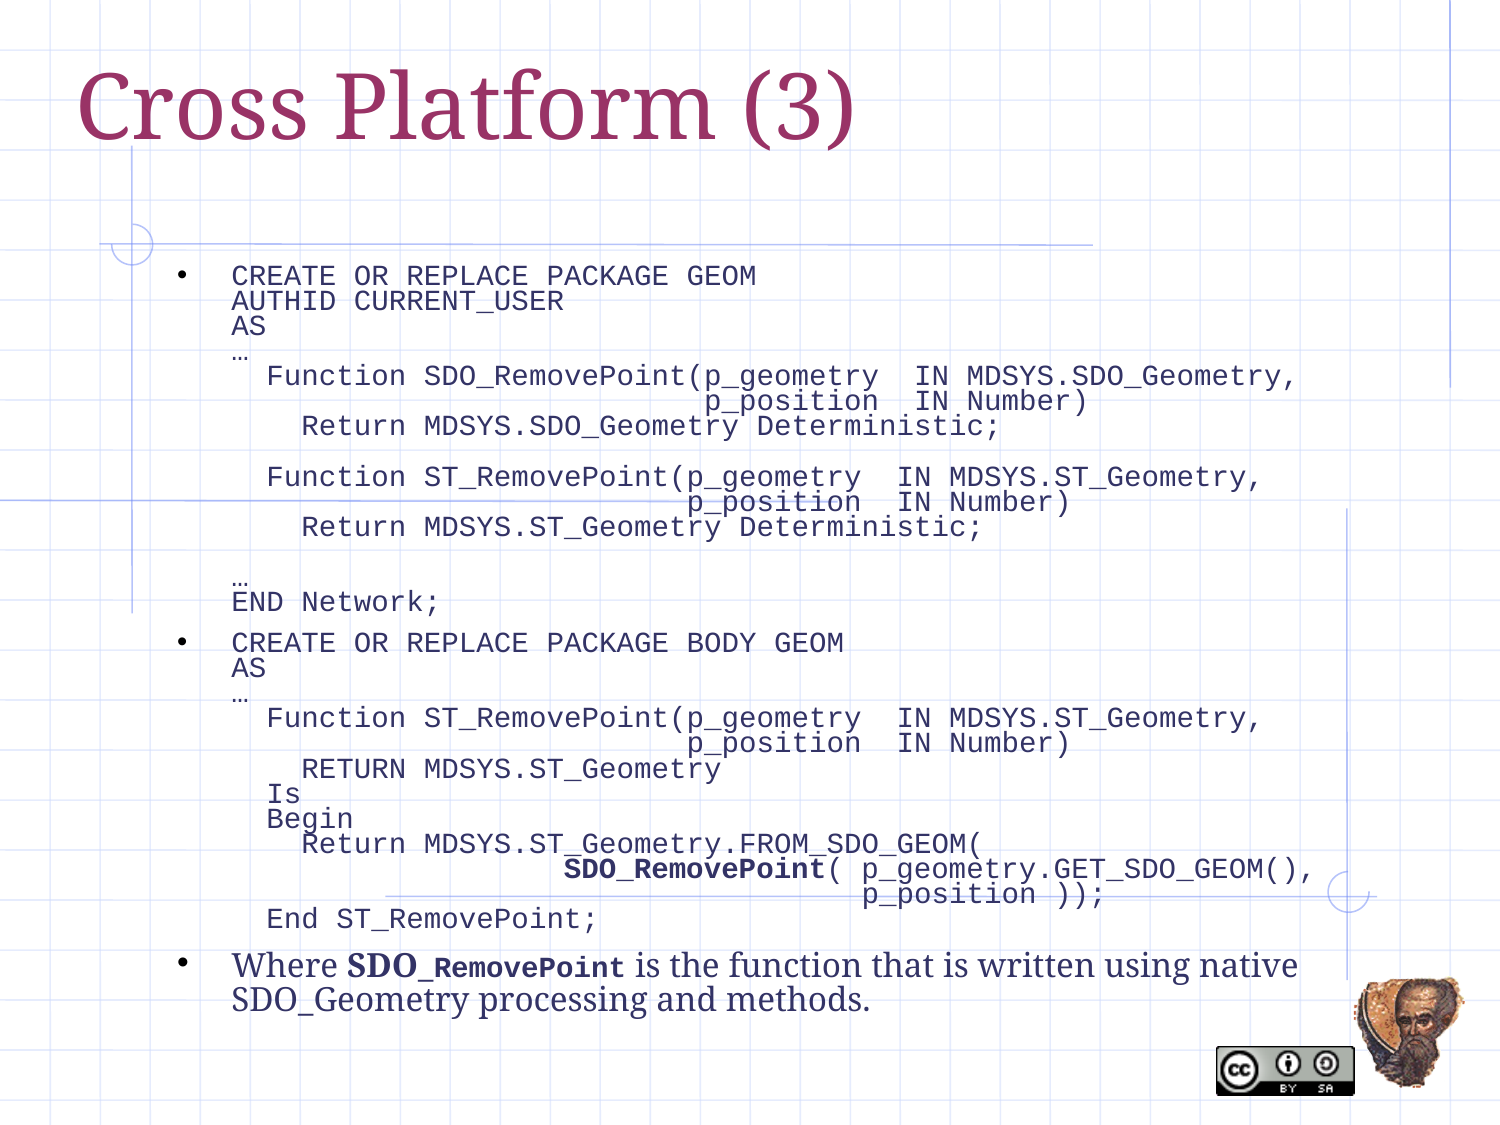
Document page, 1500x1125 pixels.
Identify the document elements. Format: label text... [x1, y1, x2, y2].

title Cross Platform (3) [74, 45, 1424, 177]
picture [1216, 976, 1465, 1096]
list CREATE OR REPLACE PACKAGE GEOM AUTHID CURRENT_USER AS … Function SDO_RemovePoint(p_geometry IN MDSYS.SDO_Geometry, p_position IN Number) Return MDSYS.SDO_Geometry Deterministic; Function ST_RemovePoint(p_geometry IN MDSYS.ST_Geometry, p_position IN Number) Return MDSYS.ST_Geometry Deterministic; … END Network; CREATE OR REPLACE PACKAGE BODY GEOM AS … Function ST_RemovePoint(p_geometry IN MDSYS.ST_Geometry, p_position IN Number) RETURN MDSYS.ST_Geometry Is Begin Return MDSYS.ST_Geometry.FROM_SDO_GEOM( SDO_RemovePoint( p_geometry.GET_SDO_GEOM(), p_position )); End ST_RemovePoint; Where SDO_RemovePoint is the function that is written using native SDO_Geometry processing and methods. [177, 265, 1329, 994]
